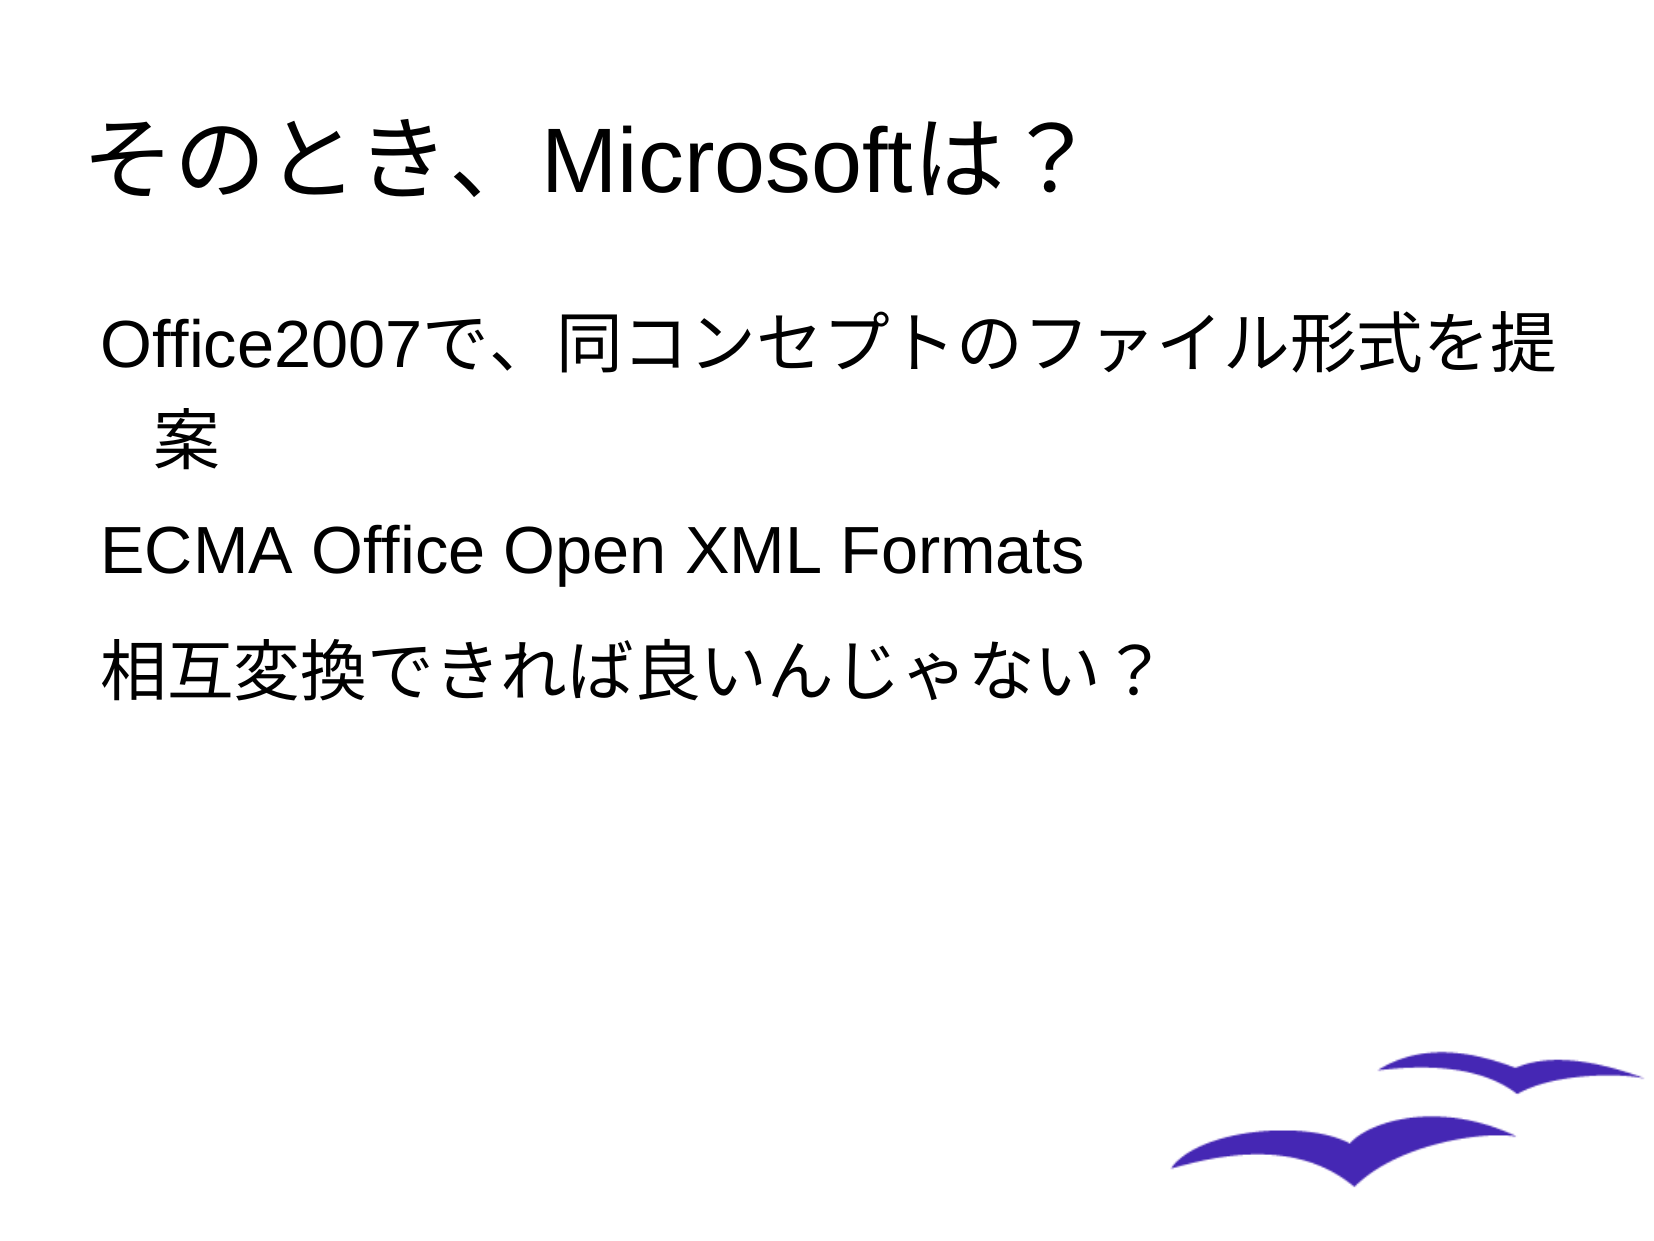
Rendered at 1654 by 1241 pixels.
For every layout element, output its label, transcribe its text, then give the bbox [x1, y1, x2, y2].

title そのとき、Microsoftは？ [82, 49, 1571, 257]
picture [1166, 1044, 1654, 1192]
list Office2007で、同コンセプトのファイル形式を提案 ECMA Office Open XML Formats 相互変換できれば良いんじゃない？ [82, 290, 1583, 1109]
